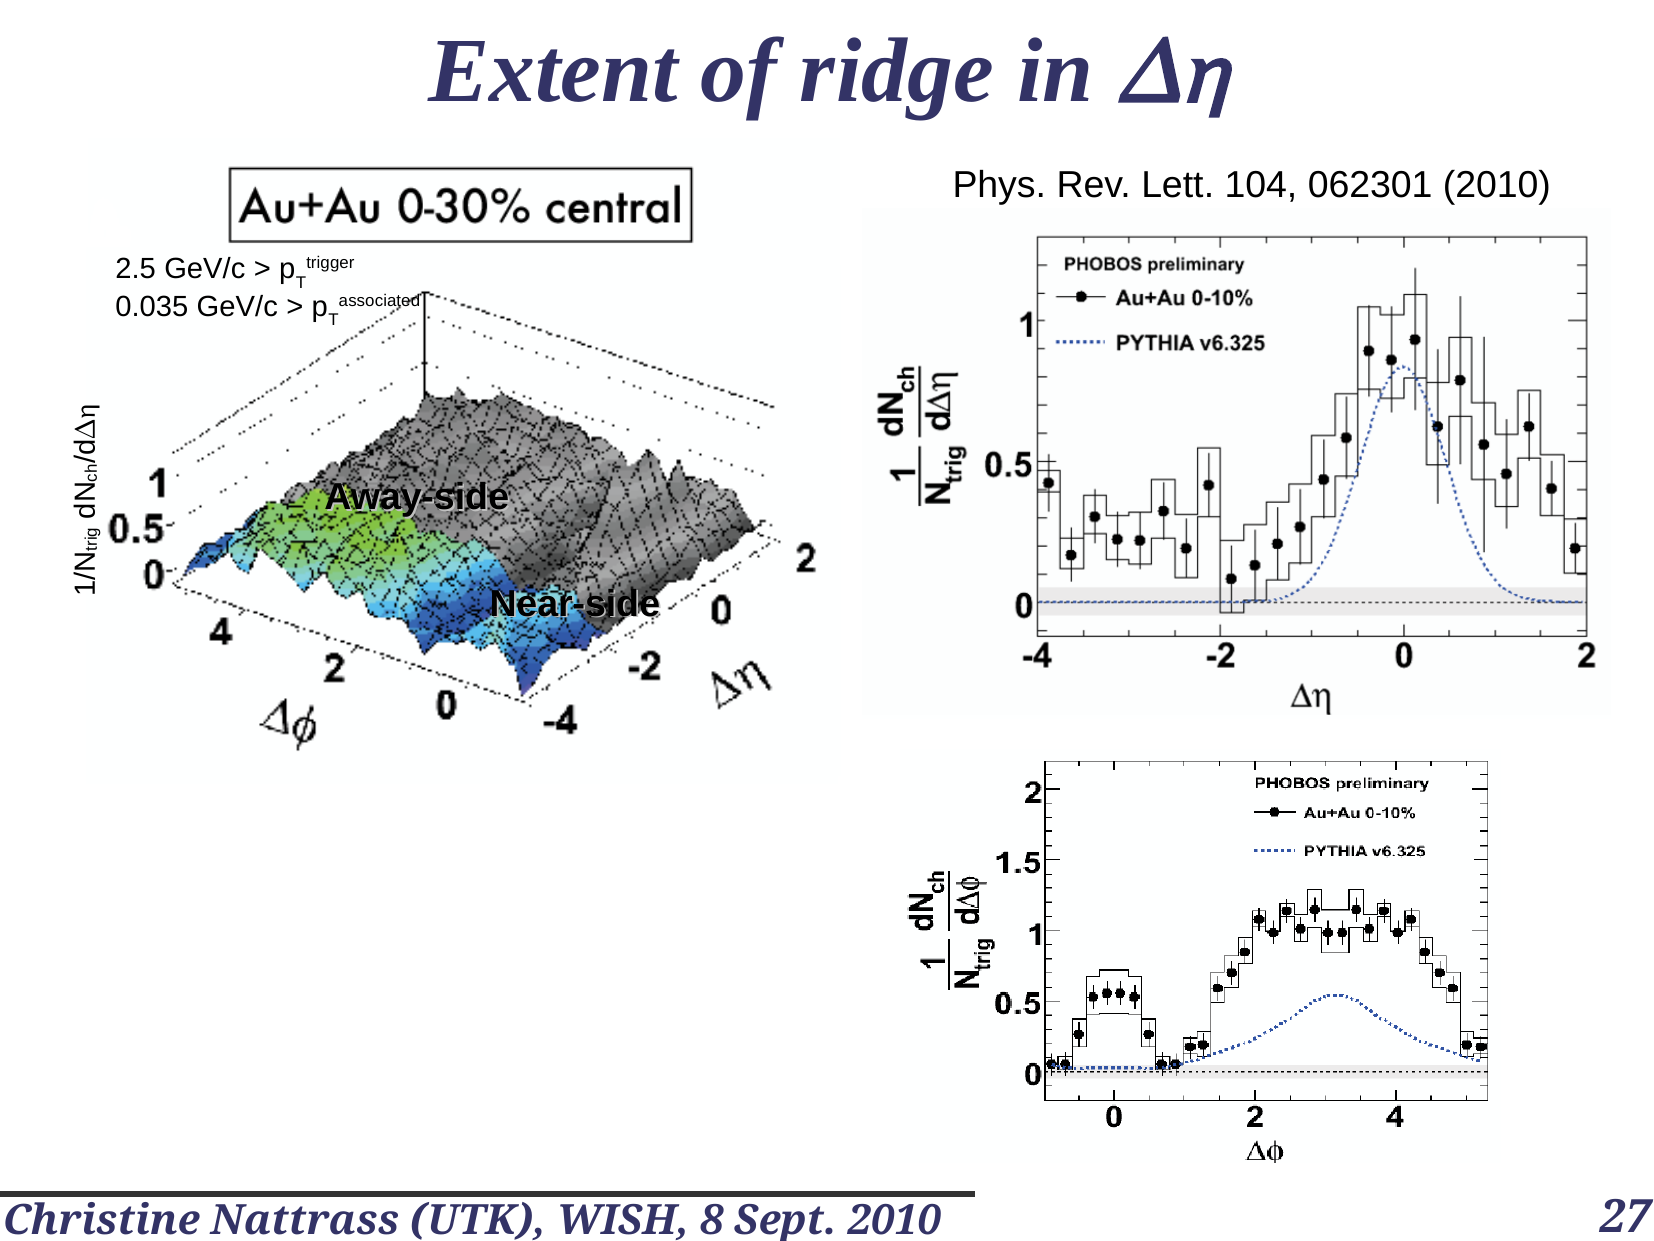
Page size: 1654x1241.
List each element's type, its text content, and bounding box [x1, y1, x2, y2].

title Extent of ridge in  [82, 0, 1571, 174]
picture [900, 749, 1501, 1163]
text_box Near-side [474, 574, 676, 632]
picture [86, 138, 841, 784]
text_box 1/Ntrig dNch/d [60, 320, 119, 612]
text_box 2.5 GeV/c > pTtrigger 0.035 GeV/c > pTassociated [100, 244, 561, 304]
picture [862, 208, 1611, 719]
text_box Away-side [309, 468, 524, 526]
text_box Phys. Rev. Lett. 104, 062301 (2010) [937, 155, 1613, 213]
